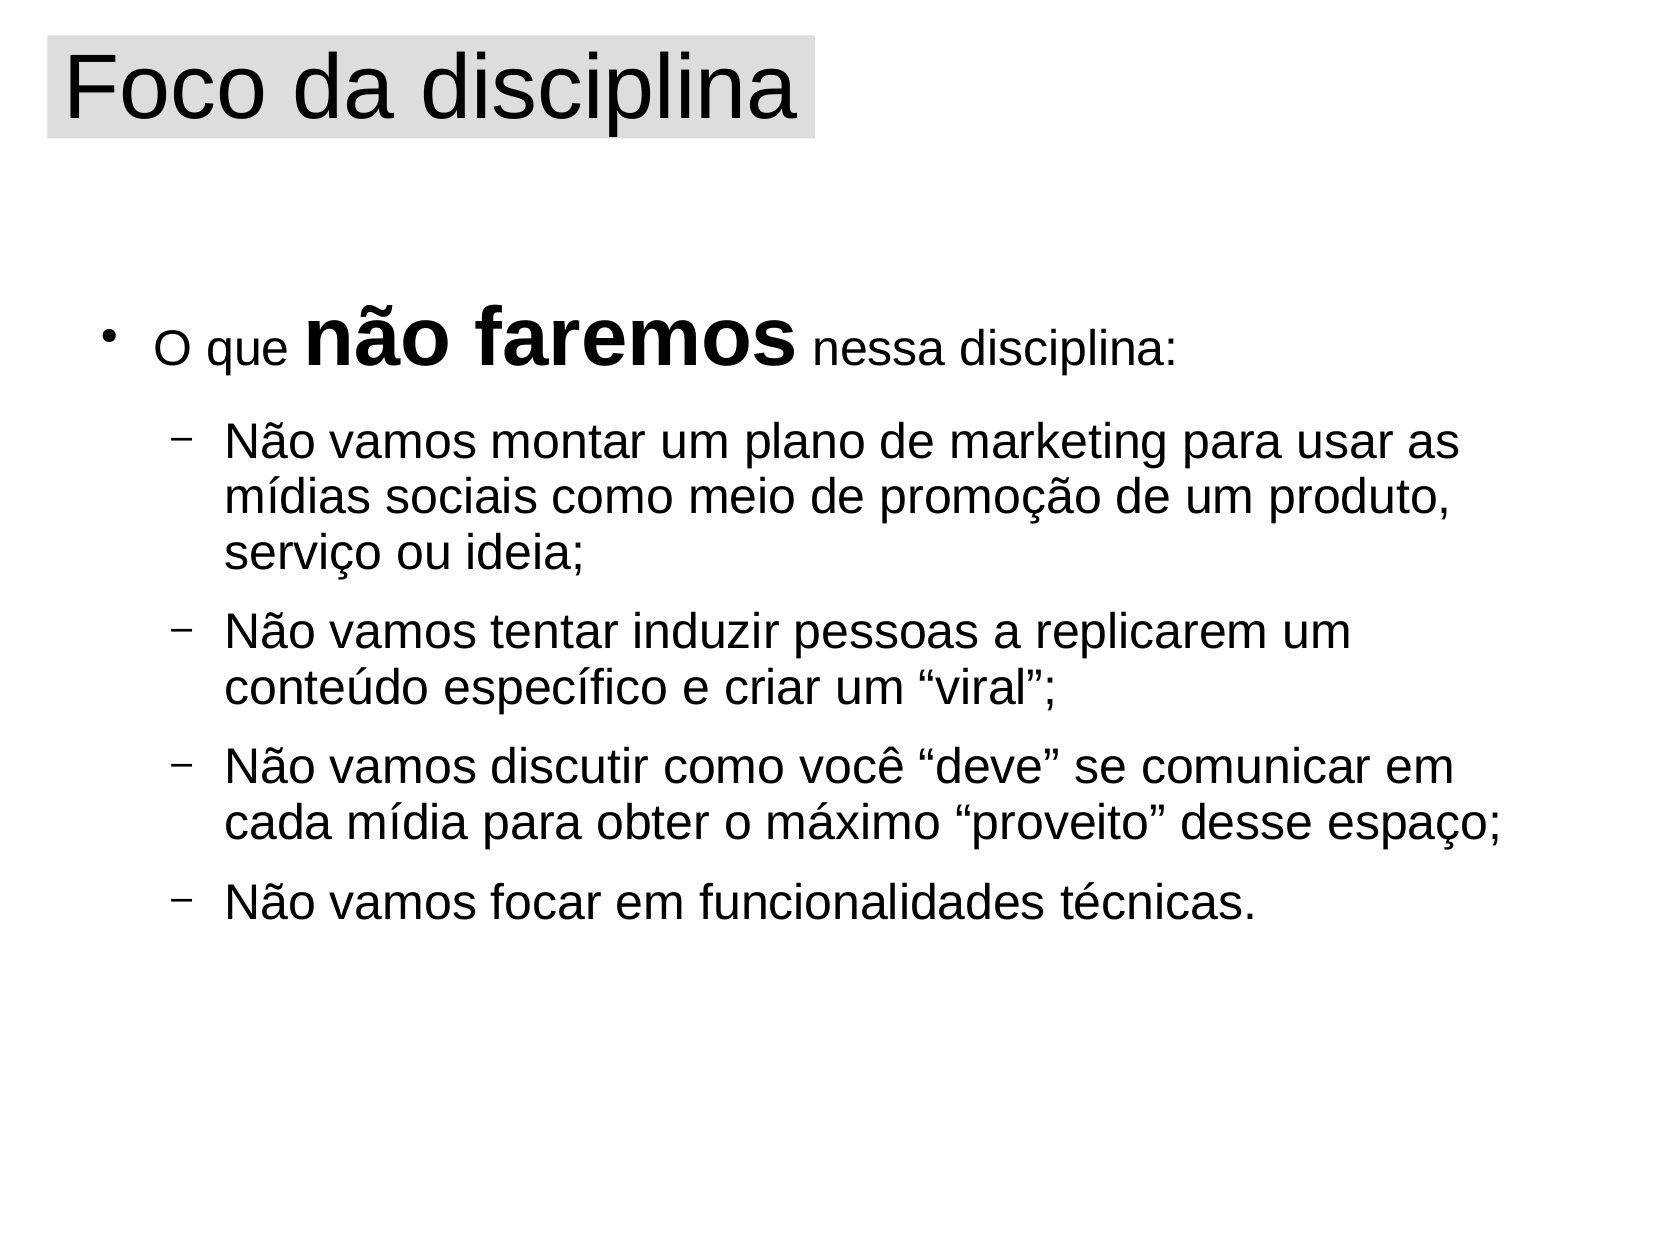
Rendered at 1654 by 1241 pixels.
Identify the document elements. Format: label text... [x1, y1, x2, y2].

list O que não faremos nessa disciplina: Não vamos montar um plano de marketing para usar as mídias sociais como meio de promoção de um produto, serviço ou ideia; Não vamos tentar induzir pessoas a replicarem um conteúdo específico e criar um “viral”; Não vamos discutir como você “deve” se comunicar em cada mídia para obter o máximo “proveito” desse espaço; Não vamos focar em funcionalidades técnicas. [82, 290, 1571, 1010]
title Foco da disciplina [47, 35, 815, 139]
